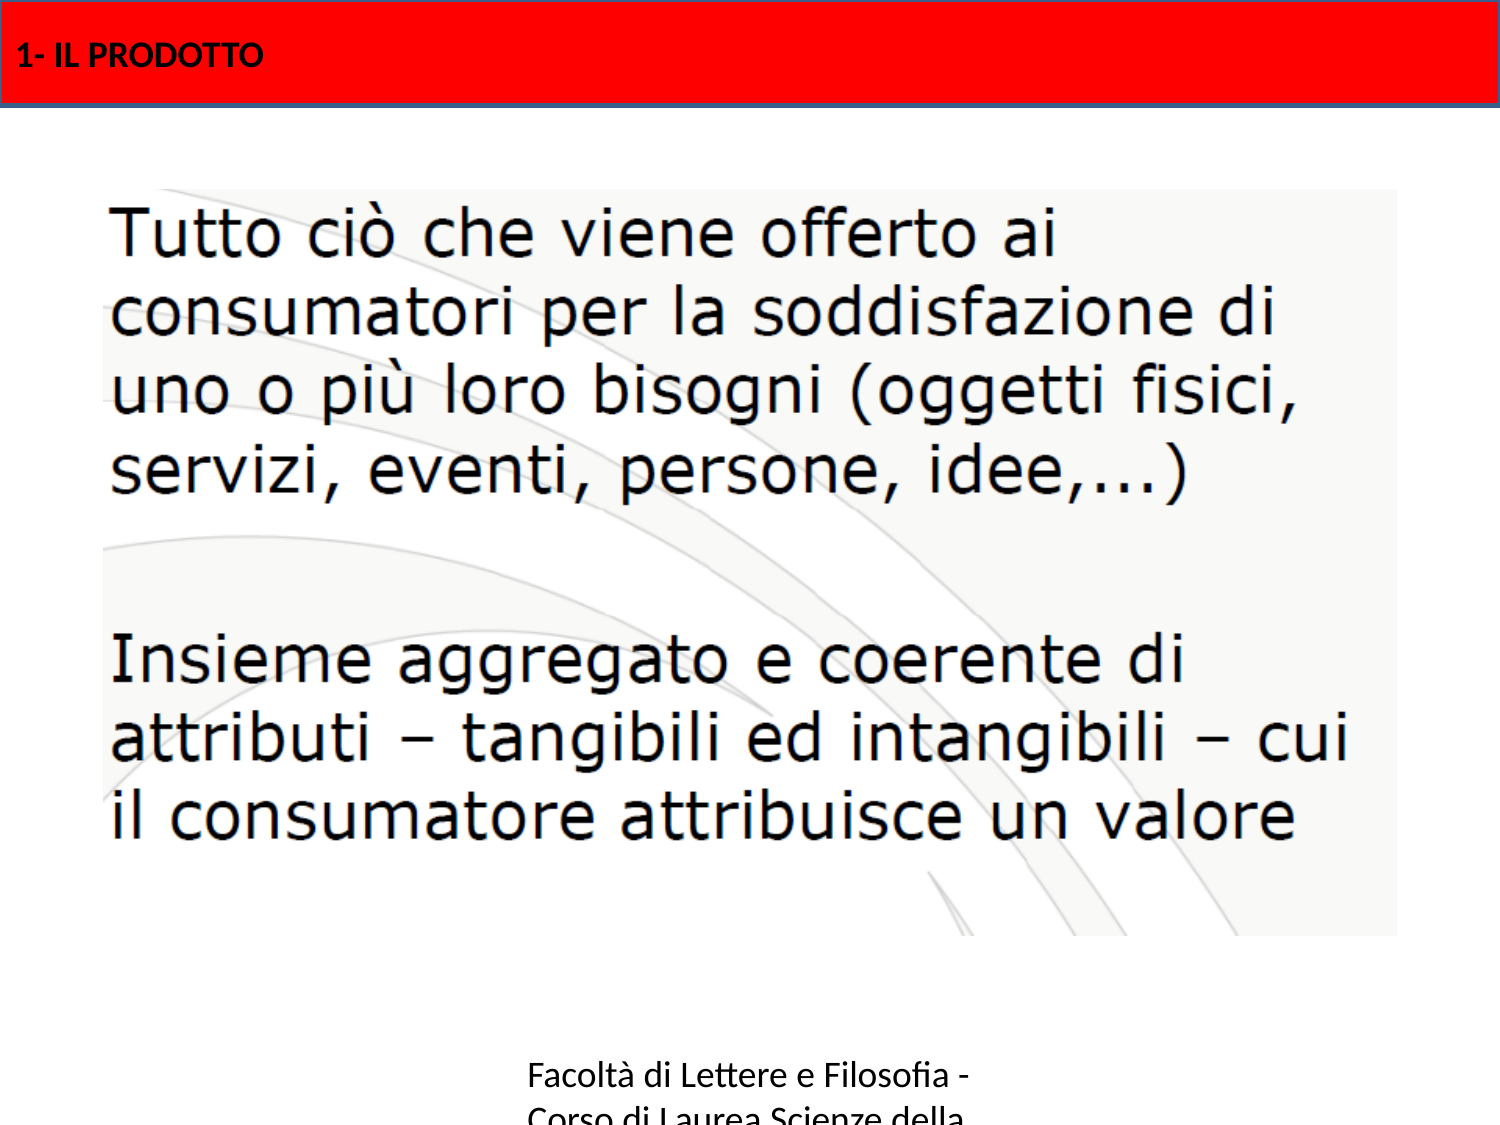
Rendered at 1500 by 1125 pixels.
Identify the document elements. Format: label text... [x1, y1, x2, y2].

text_box 1- IL PRODOTTO [0, 0, 1500, 106]
picture [103, 189, 1397, 936]
footer Facoltà di Lettere e Filosofia - Corso di Laurea Scienze della Comunicazione – Economia e Gestione dell’impresa Gianluca Gariuolo [512, 1042, 988, 1103]
